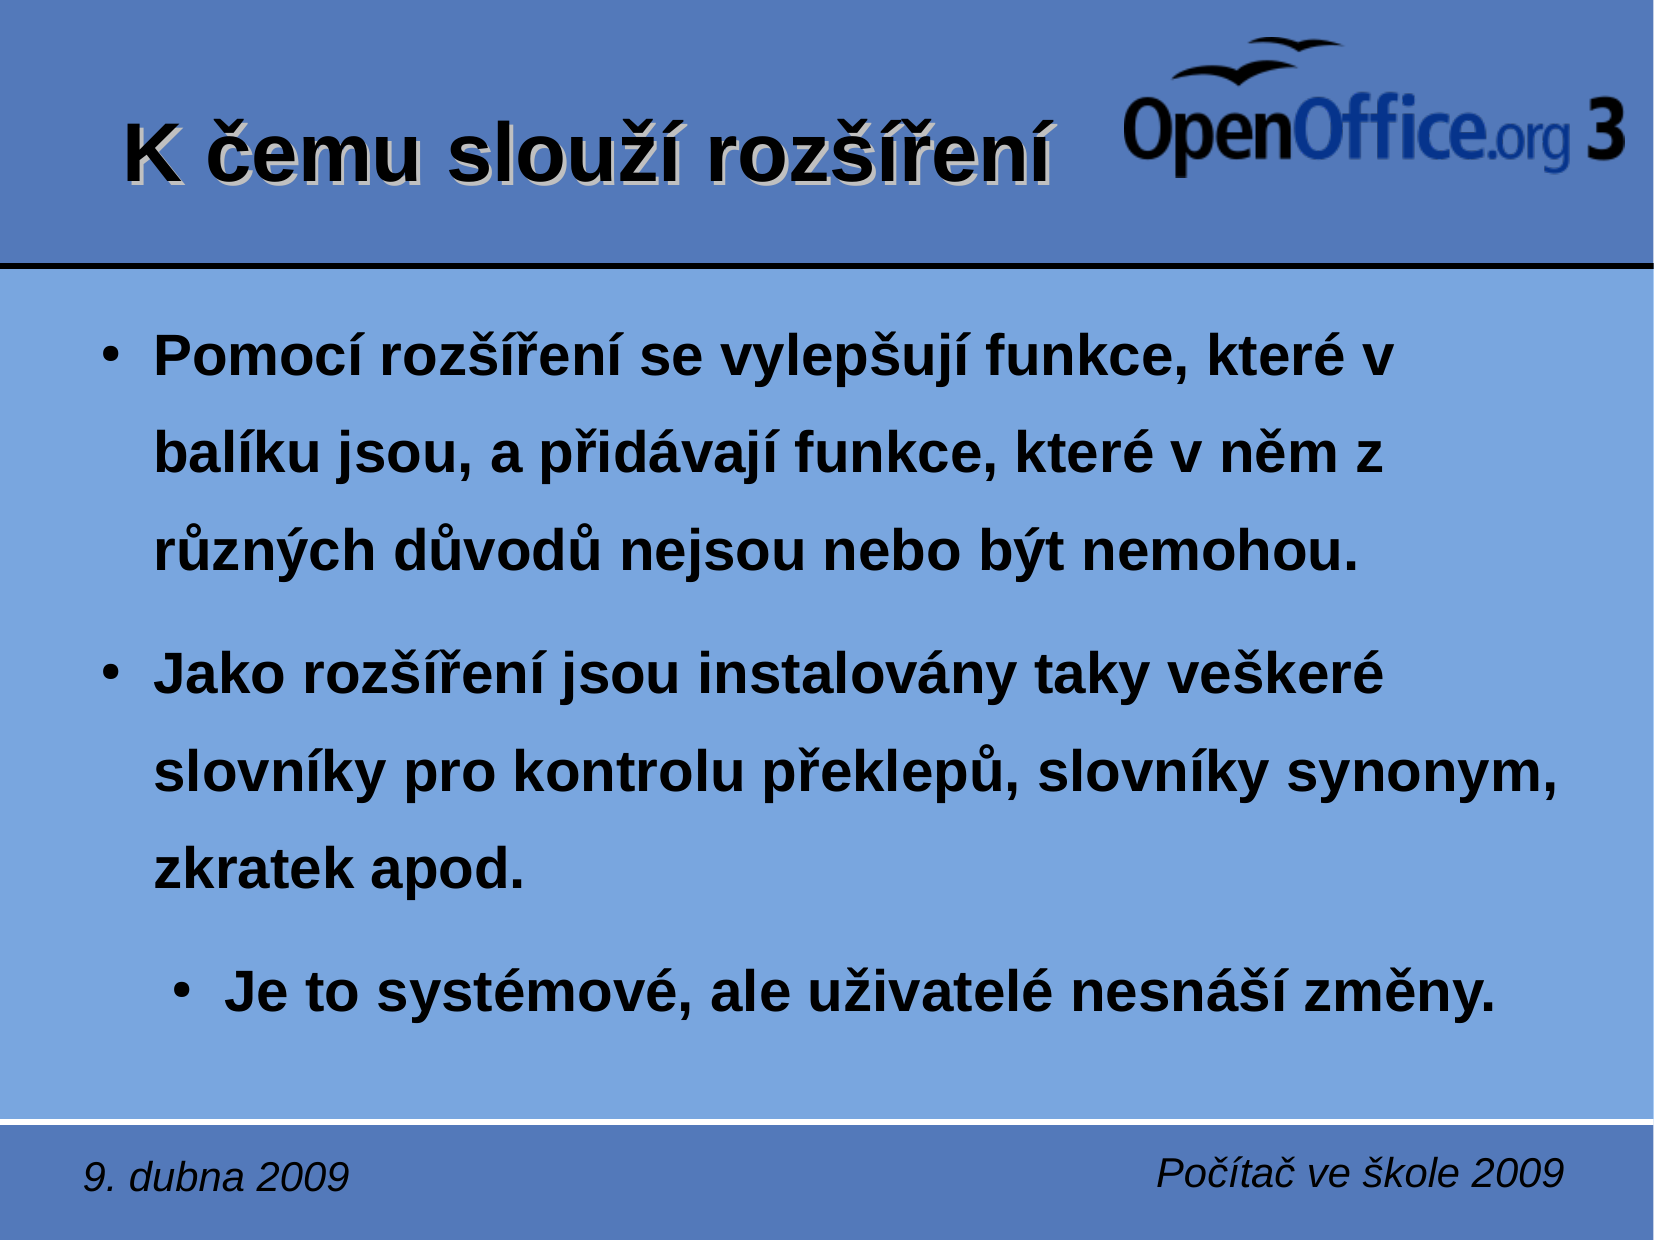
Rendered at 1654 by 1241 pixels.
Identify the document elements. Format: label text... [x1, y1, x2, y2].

title K čemu slouží rozšíření [82, 56, 1093, 250]
picture [1124, 37, 1625, 178]
list Pomocí rozšíření se vylepšují funkce, které v balíku jsou, a přidávají funkce, které v něm z různých důvodů nejsou nebo být nemohou. Jako rozšíření jsou instalovány taky veškeré slovníky pro kontrolu překlepů, slovníky synonym, zkratek apod. Je to systémové, ale uživatelé nesnáší změny. [82, 290, 1571, 1109]
